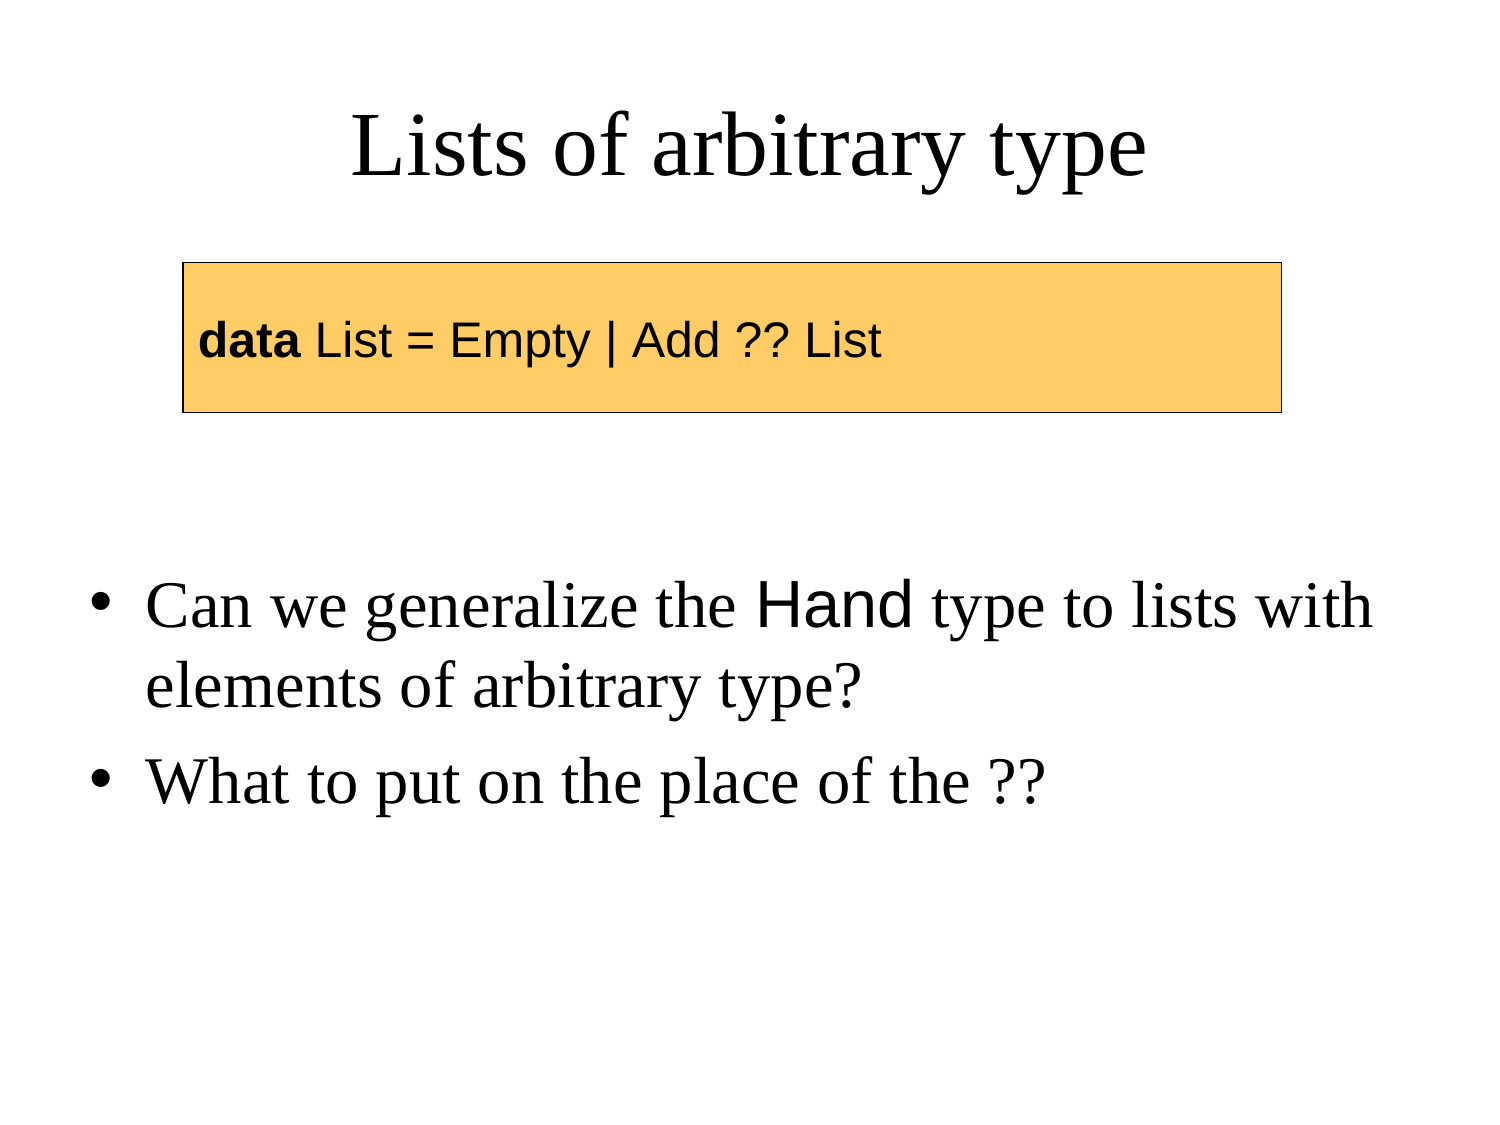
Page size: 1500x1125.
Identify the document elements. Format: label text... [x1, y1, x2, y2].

title Lists of arbitrary type [75, 45, 1426, 233]
text_box data List = Empty | Add ?? List [183, 262, 1282, 413]
list Can we generalize the Hand type to lists with elements of arbitrary type? What to put on the place of the ?? [75, 262, 1426, 1005]
